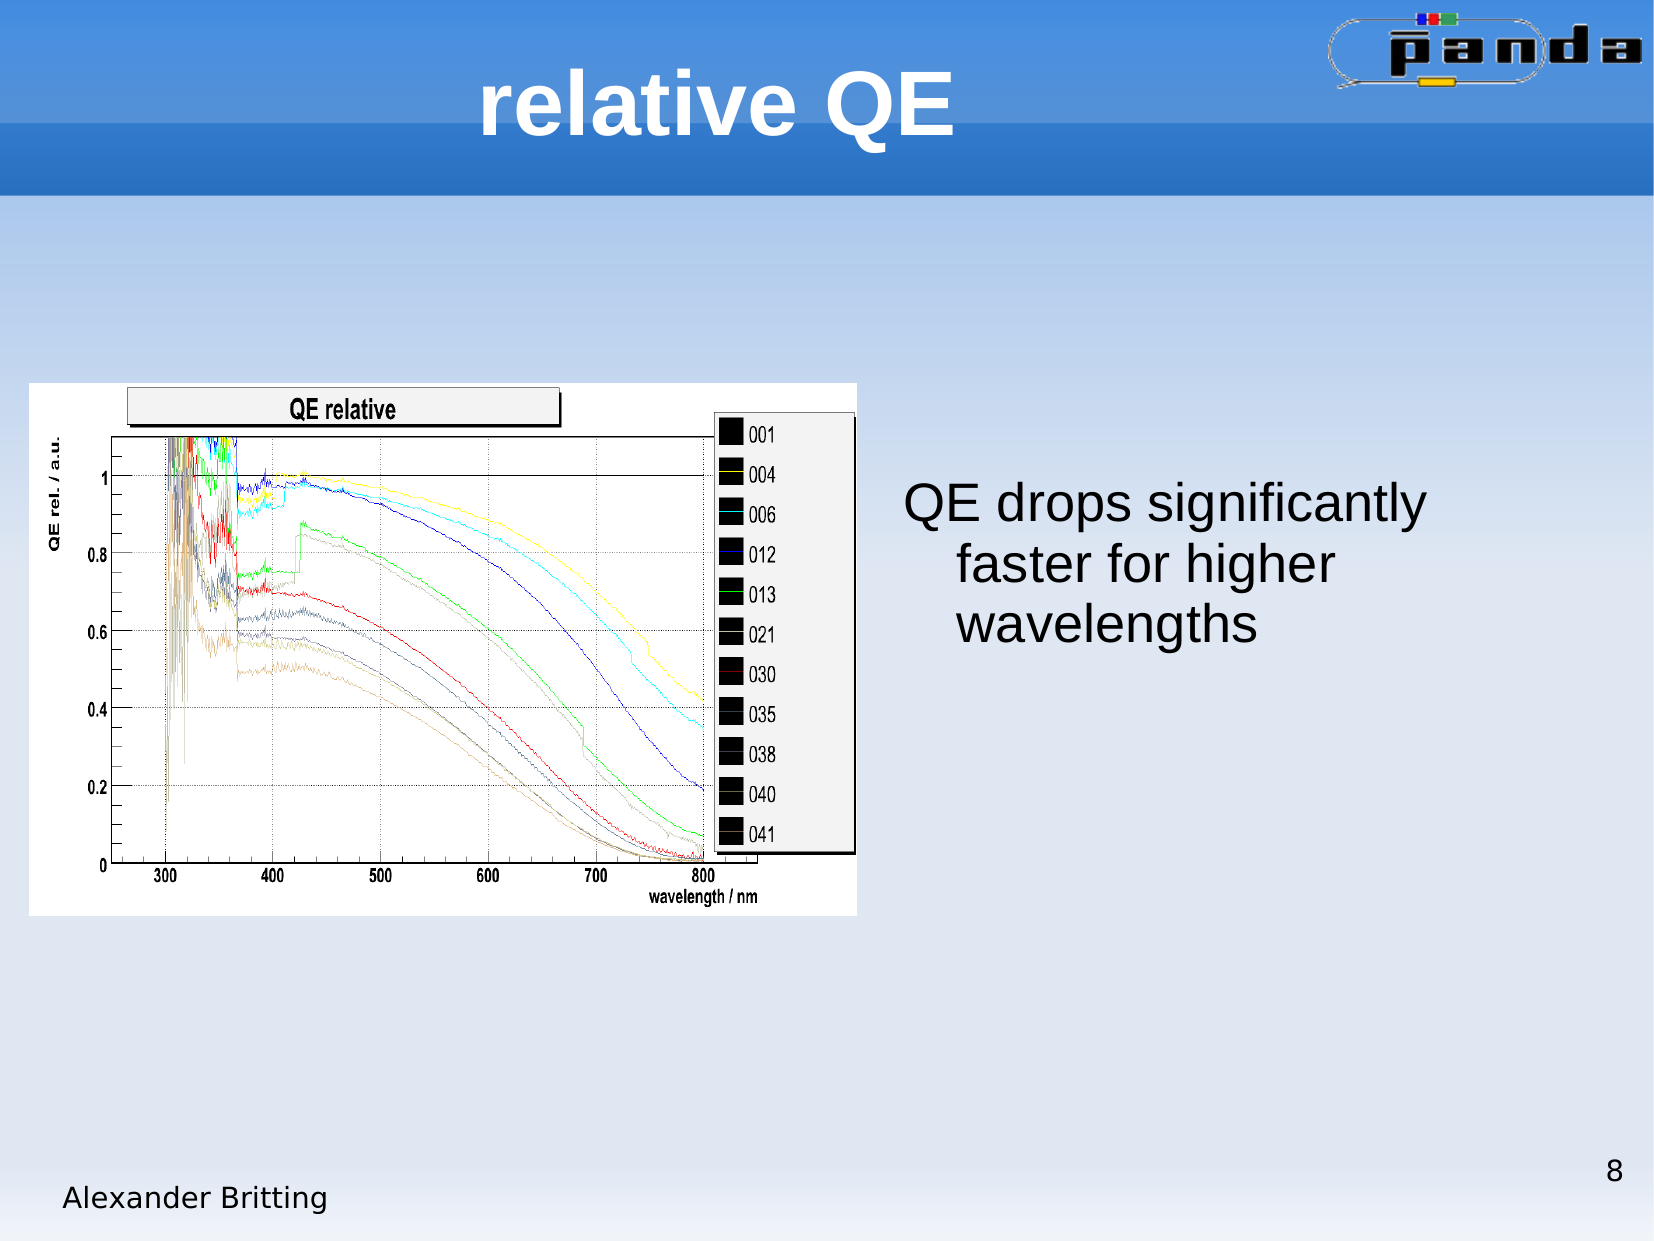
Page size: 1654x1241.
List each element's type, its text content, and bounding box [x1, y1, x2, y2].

title relative QE [76, 7, 1359, 200]
picture [0, 0, 1654, 1241]
list QE drops significantly faster for higher wavelengths [885, 472, 1572, 1094]
